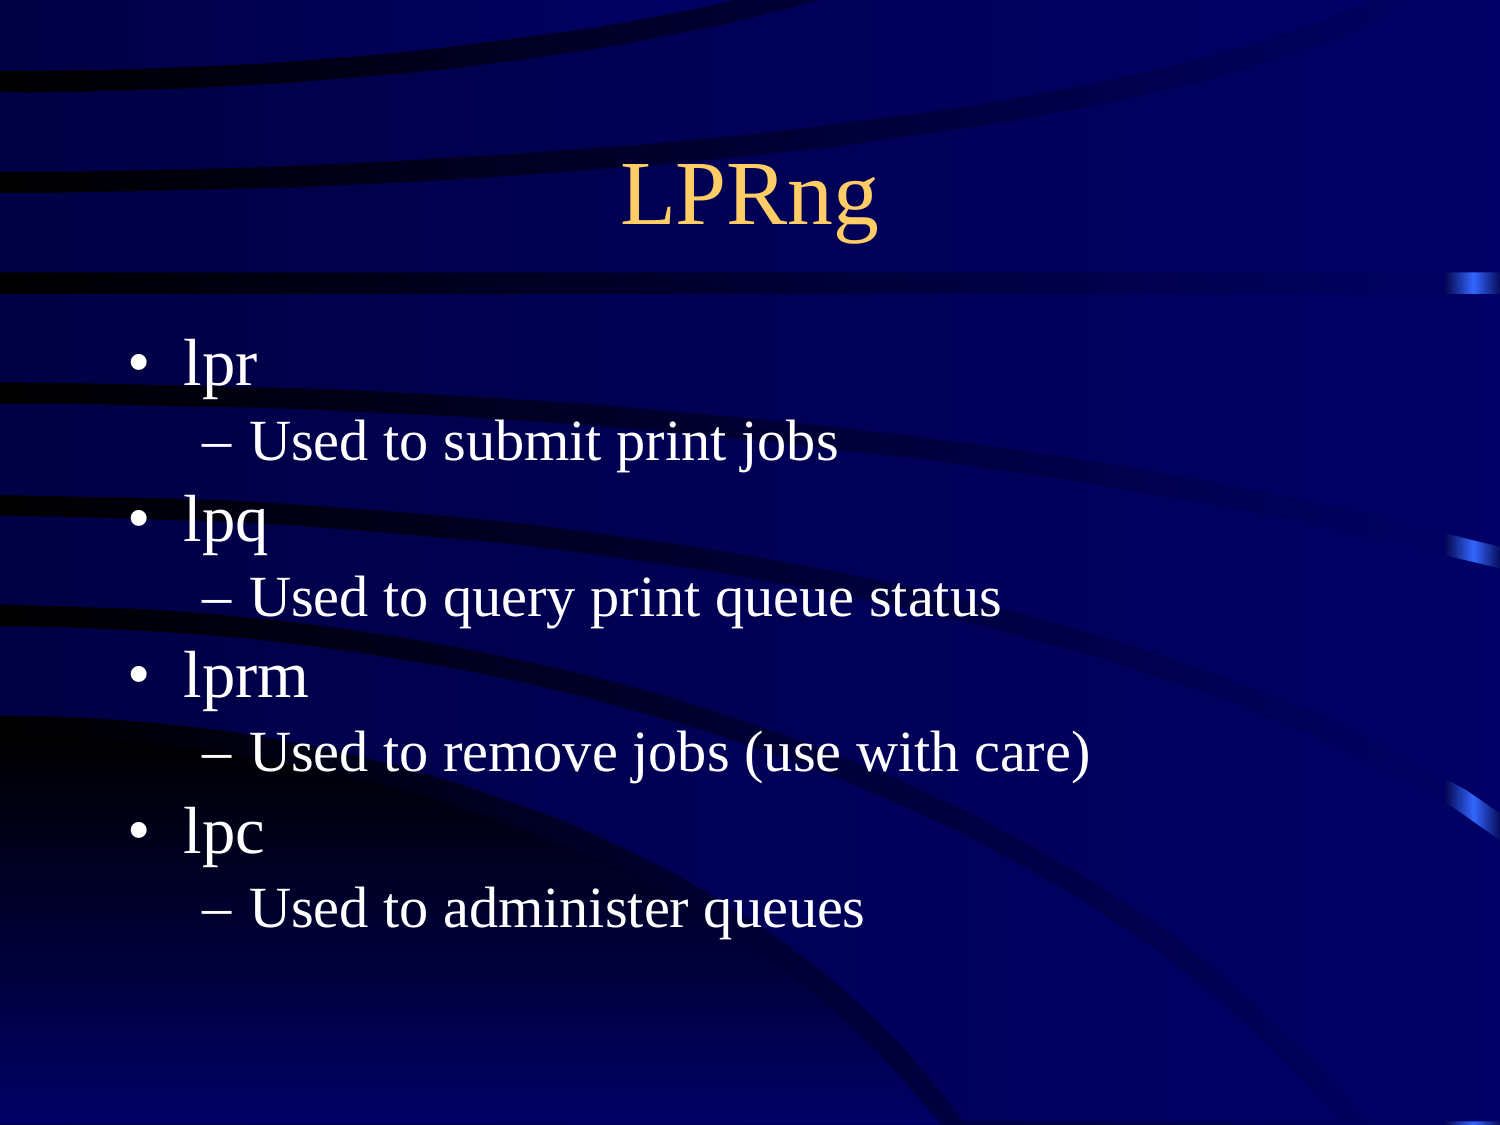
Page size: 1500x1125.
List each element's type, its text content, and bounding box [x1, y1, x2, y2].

title LPRng [112, 99, 1388, 288]
list lpr Used to submit print jobs lpq Used to query print queue status lprm Used to remove jobs (use with care) lpc Used to administer queues [112, 324, 1388, 1001]
